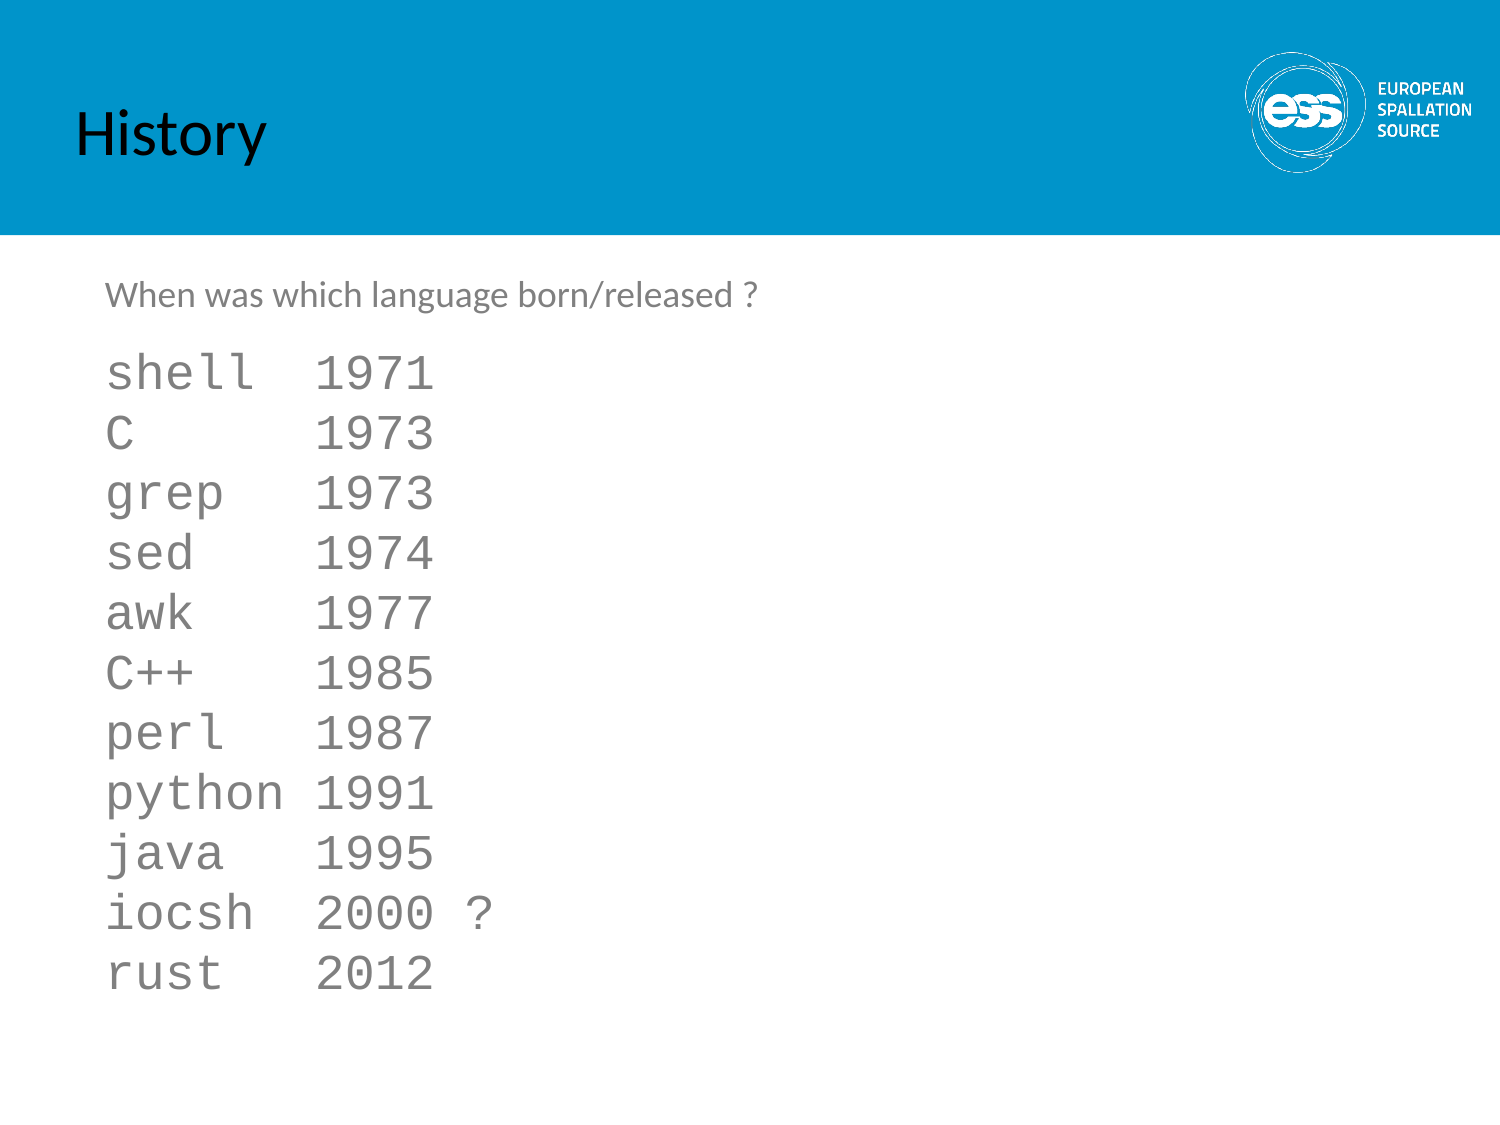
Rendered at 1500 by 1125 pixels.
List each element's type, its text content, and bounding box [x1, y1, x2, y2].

picture [1389, 104, 1393, 115]
picture [1422, 125, 1428, 134]
picture [1264, 94, 1342, 127]
picture [1436, 104, 1444, 115]
picture [1398, 109, 1406, 115]
picture [1409, 104, 1415, 115]
picture [1432, 125, 1438, 136]
picture [1443, 86, 1450, 93]
list When was which language born/released ? shell 1971 C 1973 grep 1973 sed 1974 awk 1977 C++ 1985 perl 1987 python 1991 java 1995 iocsh 2000 ? rust 2012 [90, 262, 1441, 1005]
picture [1379, 83, 1385, 94]
picture [1400, 83, 1407, 94]
picture [1418, 104, 1423, 115]
title History [75, 45, 1247, 233]
picture [1454, 83, 1458, 94]
picture [1423, 83, 1430, 94]
